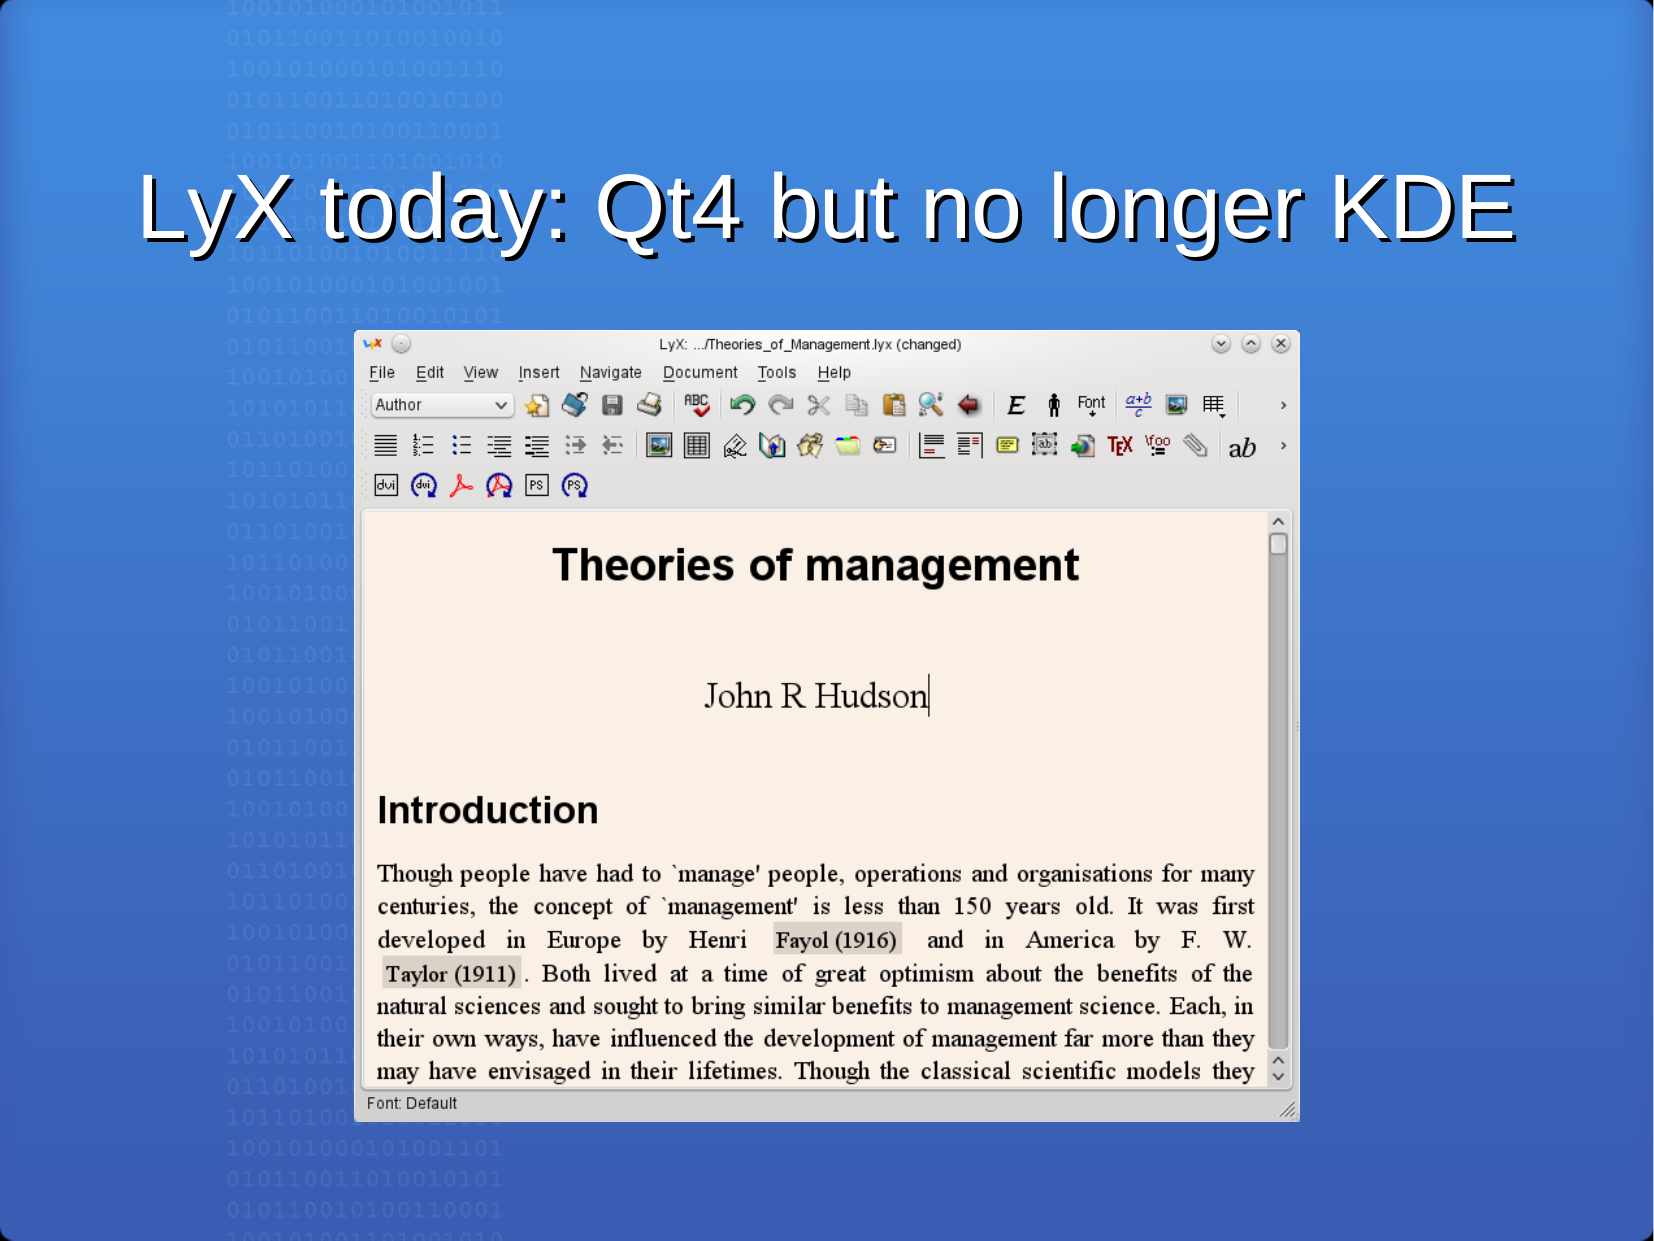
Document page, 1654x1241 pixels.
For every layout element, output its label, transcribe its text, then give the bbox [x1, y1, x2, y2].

title LyX today: Qt4 but no longer KDE [121, 110, 1534, 303]
picture [0, 0, 1654, 1241]
